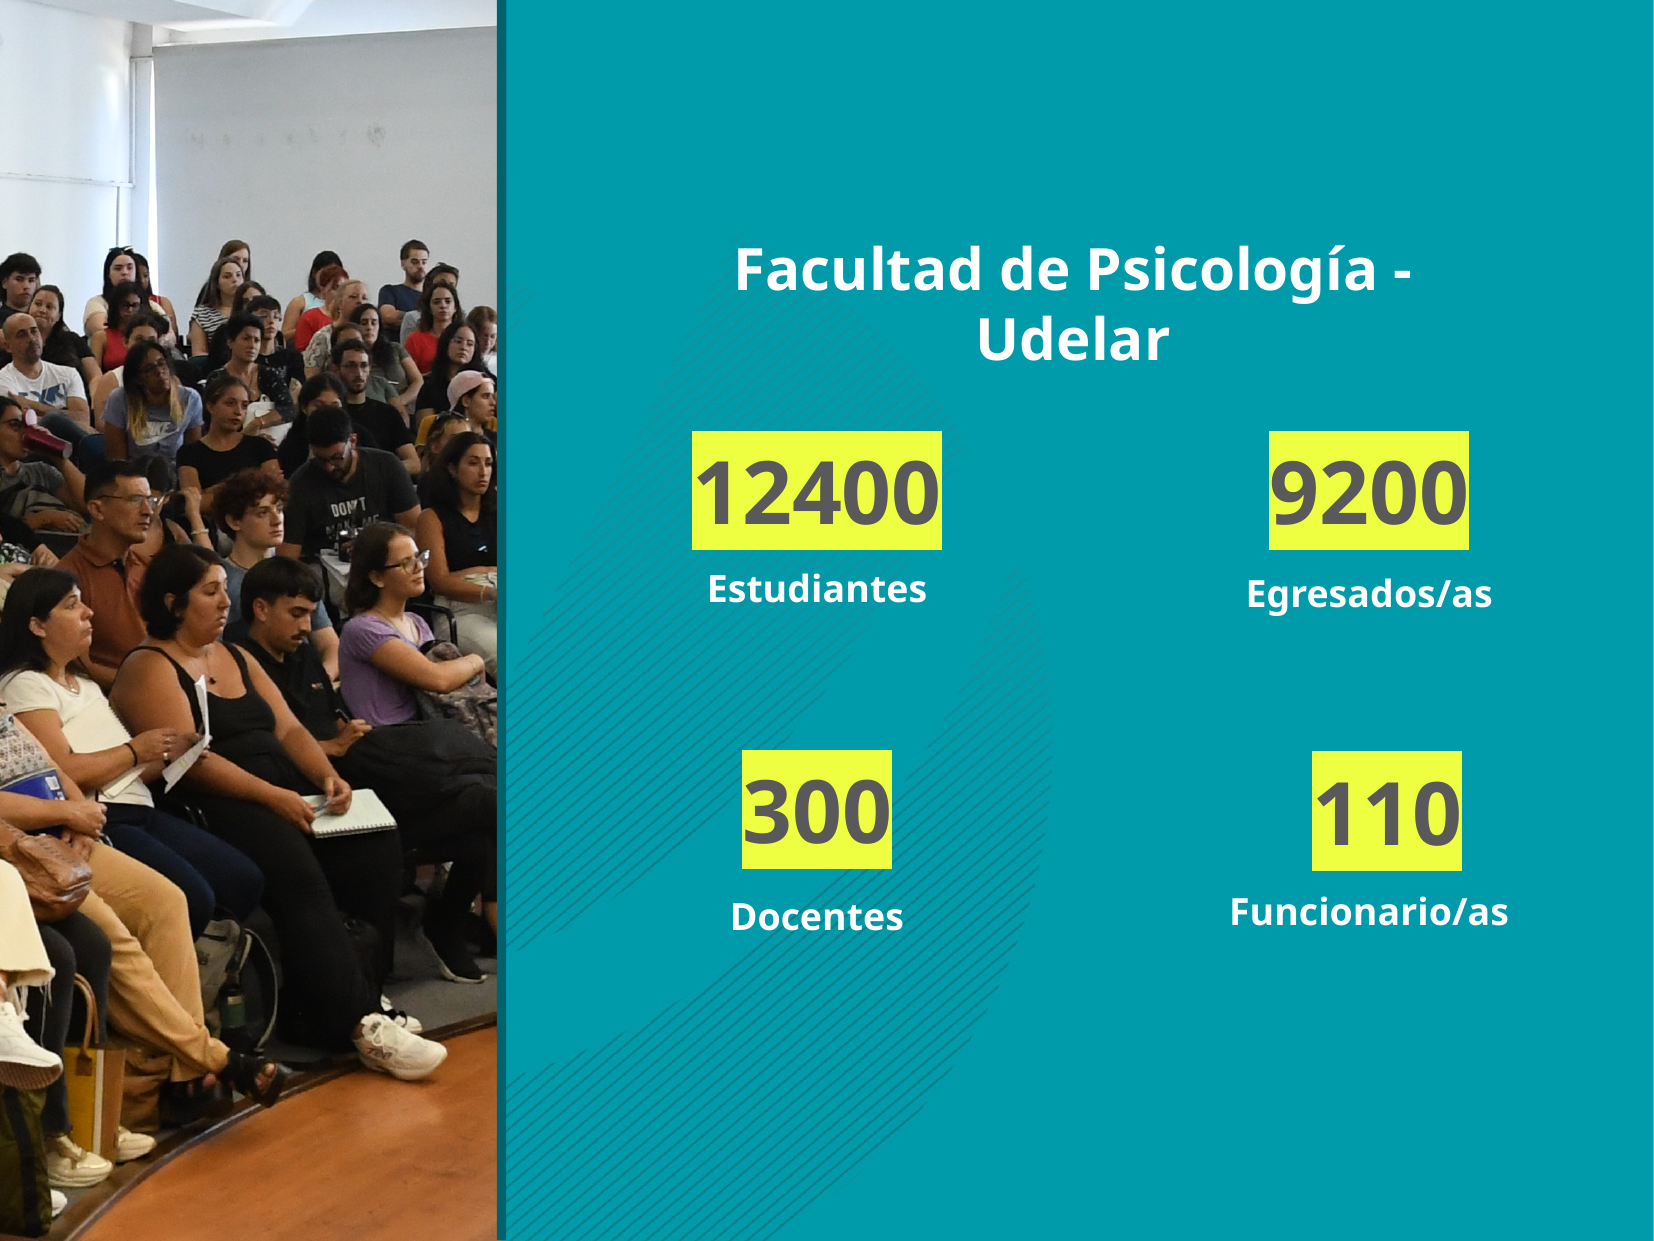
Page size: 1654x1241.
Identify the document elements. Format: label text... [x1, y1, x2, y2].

text_box 110 [1261, 749, 1477, 871]
text_box 9200 [1254, 429, 1485, 550]
text_box Docentes [715, 885, 920, 947]
picture [507, 0, 1654, 1241]
picture [0, 0, 496, 1241]
text_box Egresados/as [1230, 562, 1508, 623]
text_box Funcionario/as [1229, 885, 1510, 937]
title Facultad de Psicología - Udelar [599, 224, 1512, 310]
text_box 12400 [677, 429, 957, 550]
text_box Estudiantes [692, 557, 943, 619]
